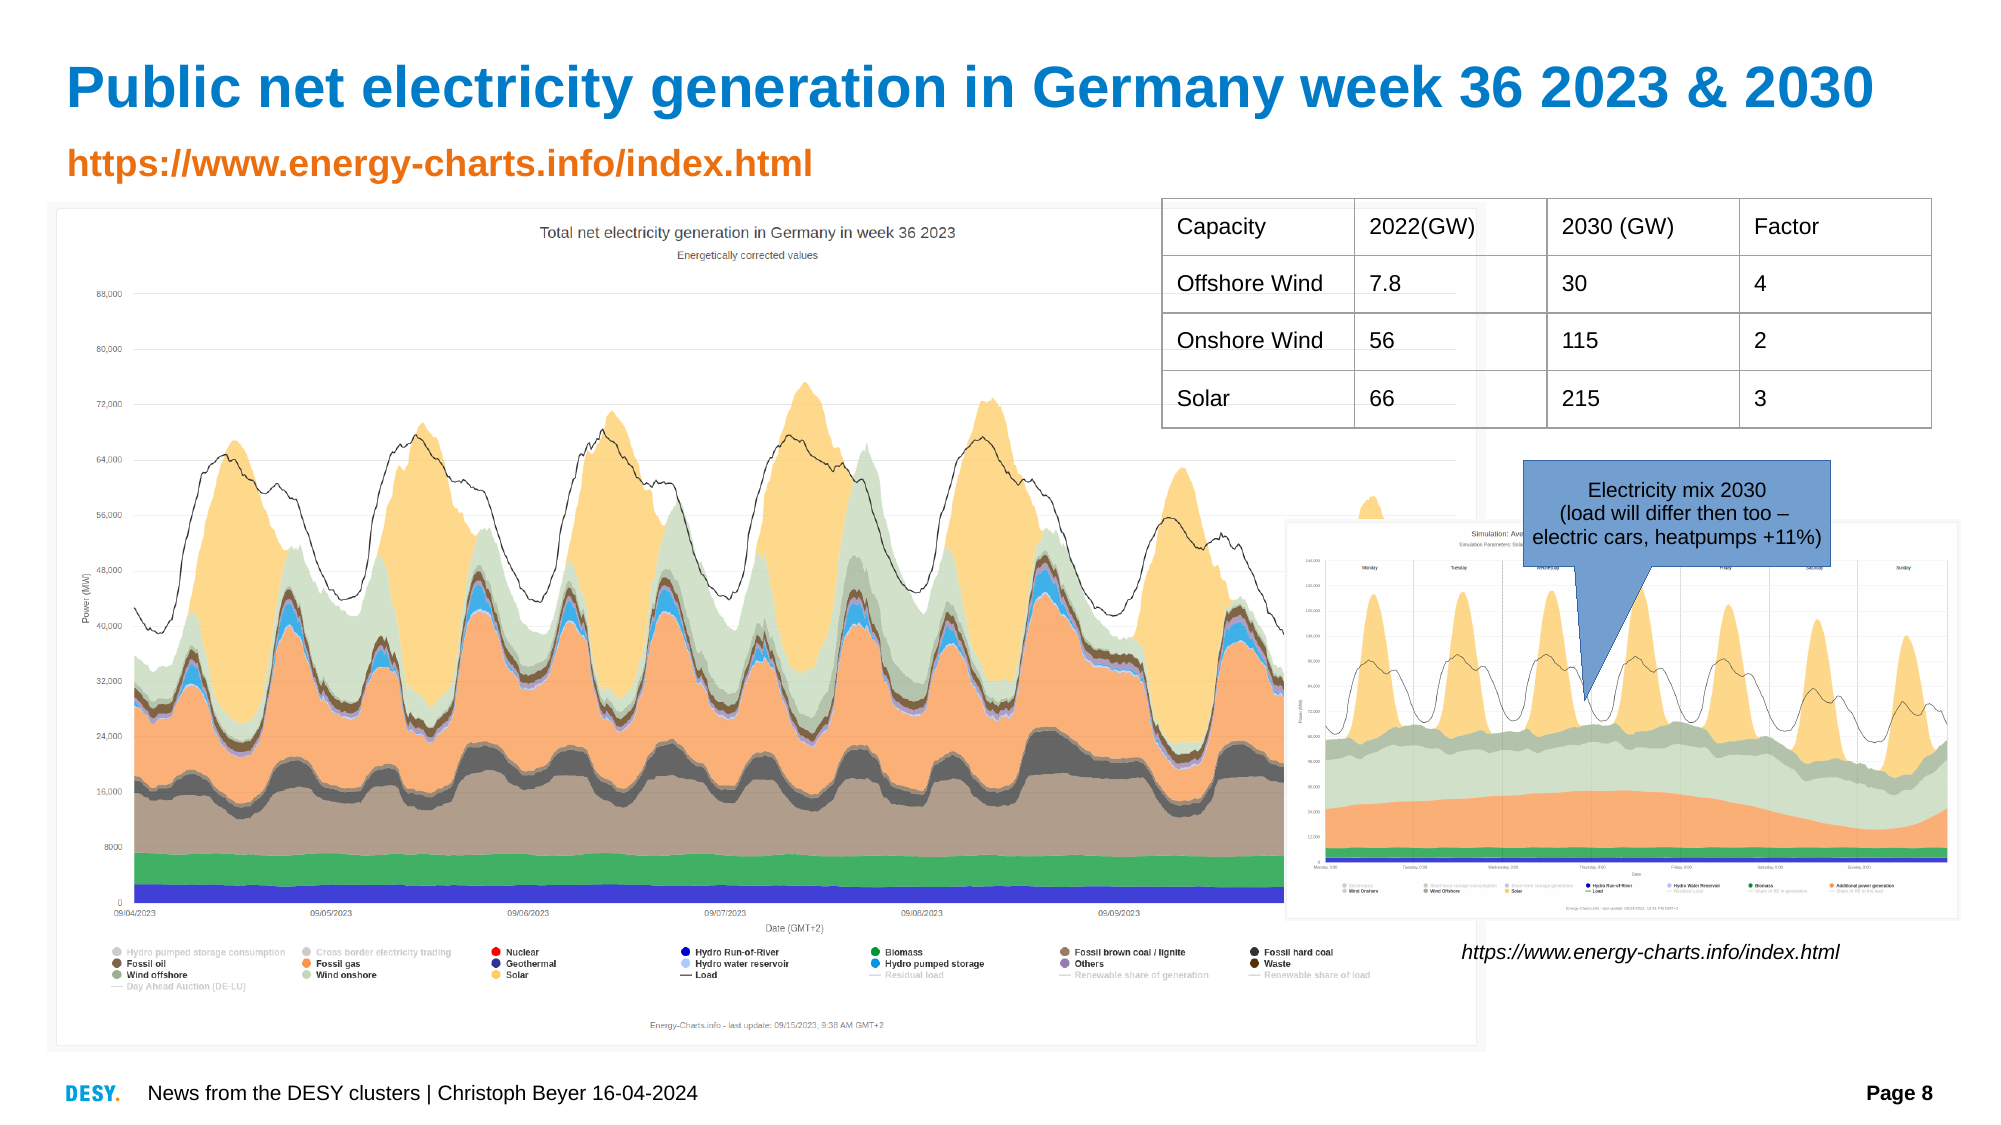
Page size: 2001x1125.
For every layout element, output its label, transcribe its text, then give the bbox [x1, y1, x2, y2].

table_header 2030 (GW) [1548, 199, 1739, 255]
title Public net electricity generation in Germany week 36 2023 & 2030 [66, 57, 1933, 132]
text_box https://www.energy-charts.info/index.html [1364, 933, 1938, 990]
text_box Electricity mix 2030 (load will differ then too – electric cars, heatpumps +11%) [1523, 460, 1831, 701]
table_cell 2 [1740, 314, 1931, 370]
table_header Factor [1740, 199, 1931, 255]
table_cell Solar [1163, 371, 1354, 427]
table_cell 4 [1740, 256, 1931, 312]
table_cell 3 [1740, 371, 1931, 427]
table_cell 215 [1548, 371, 1739, 427]
table_cell 66 [1355, 371, 1546, 427]
table_header 2022(GW) [1355, 199, 1546, 255]
picture [47, 202, 1961, 1052]
table_cell 115 [1548, 314, 1739, 370]
table_cell 30 [1548, 256, 1739, 312]
table_cell 7.8 [1355, 256, 1546, 312]
table_cell 56 [1355, 314, 1546, 370]
table_header Capacity [1163, 199, 1354, 255]
text_box News from the DESY clusters | Christoph Beyer 16-04-2024 [147, 1079, 1780, 1111]
table_cell Offshore Wind [1163, 256, 1354, 312]
list https://www.energy-charts.info/index.html [66, 134, 1933, 197]
table_cell Onshore Wind [1163, 314, 1354, 370]
